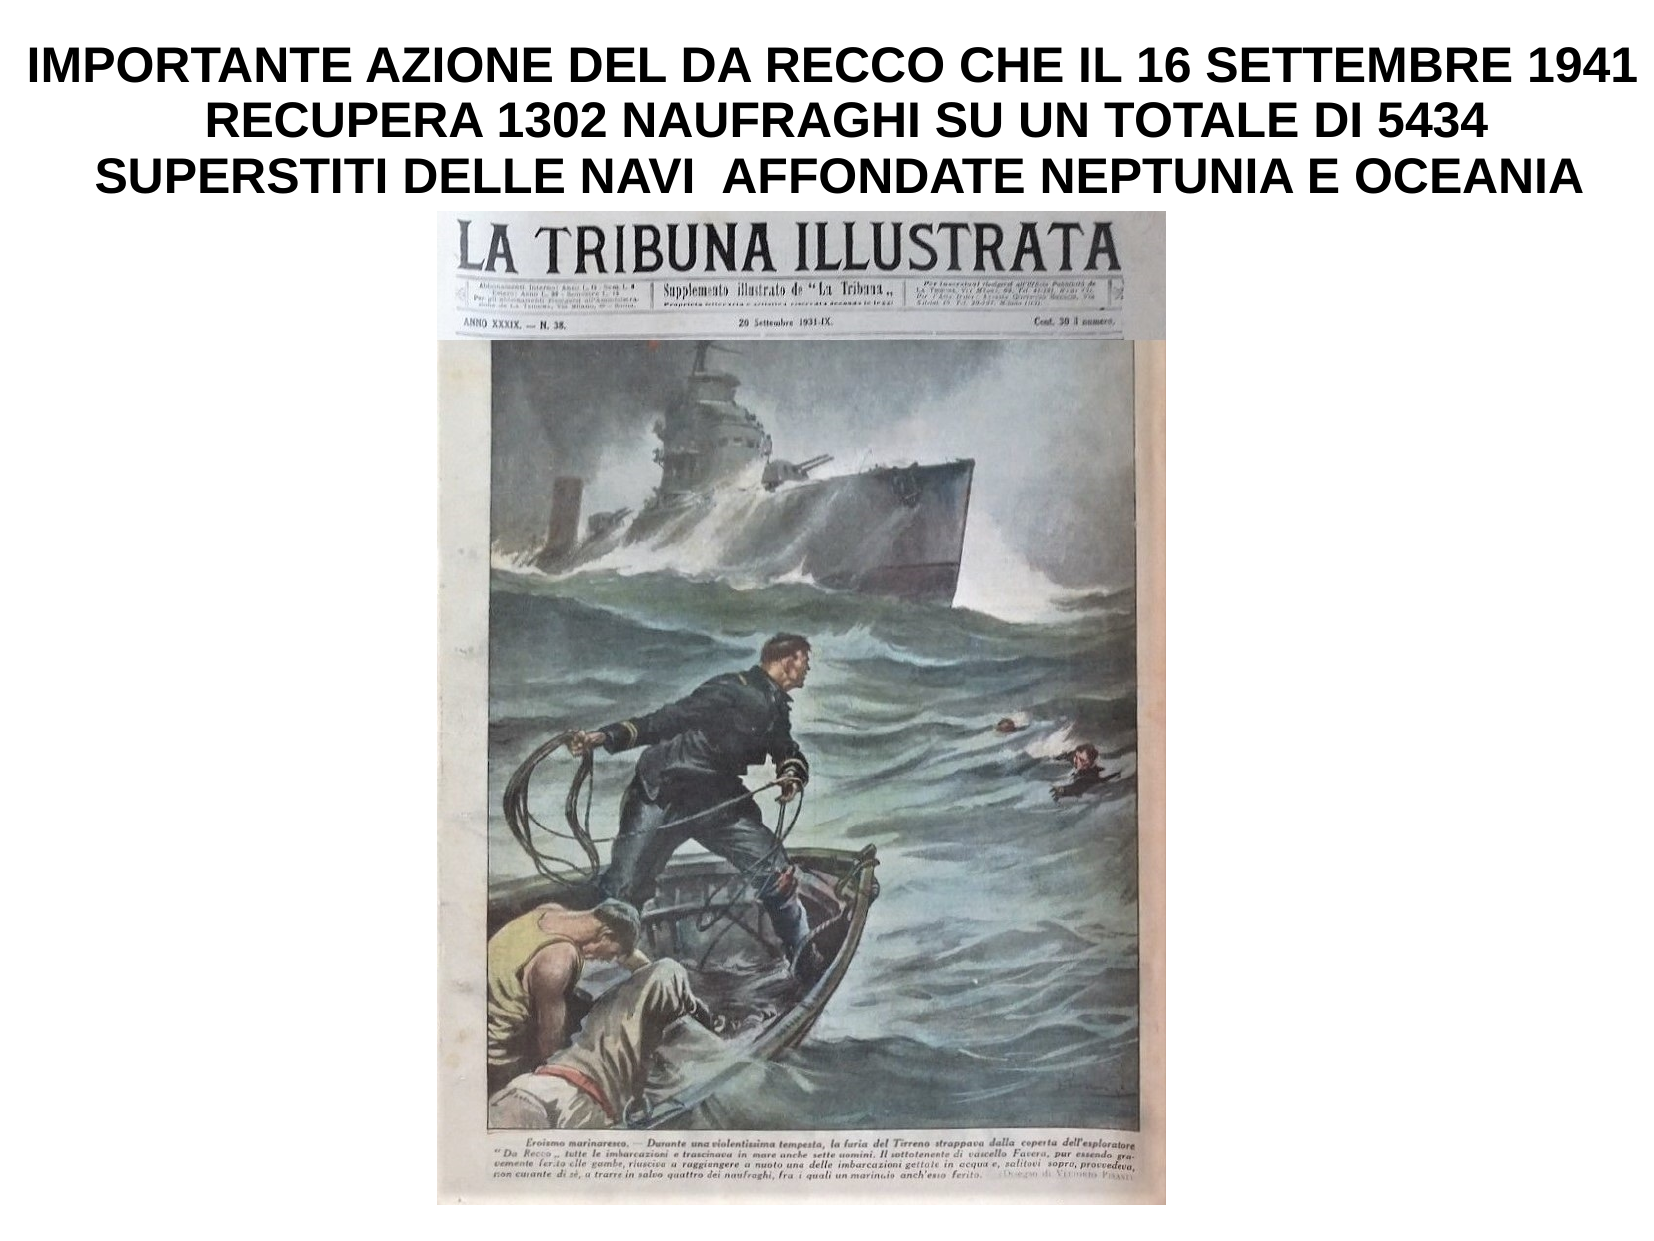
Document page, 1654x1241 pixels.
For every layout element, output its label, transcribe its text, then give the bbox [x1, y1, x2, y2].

text_box IMPORTANTE AZIONE DEL DA RECCO CHE IL 16 SETTEMBRE 1941 RECUPERA 1302 NAUFRAGHI SU UN TOTALE DI 5434 SUPERSTITI DELLE NAVI AFFONDATE NEPTUNIA E OCEANIA [11, 29, 1654, 212]
picture [437, 212, 1166, 1205]
